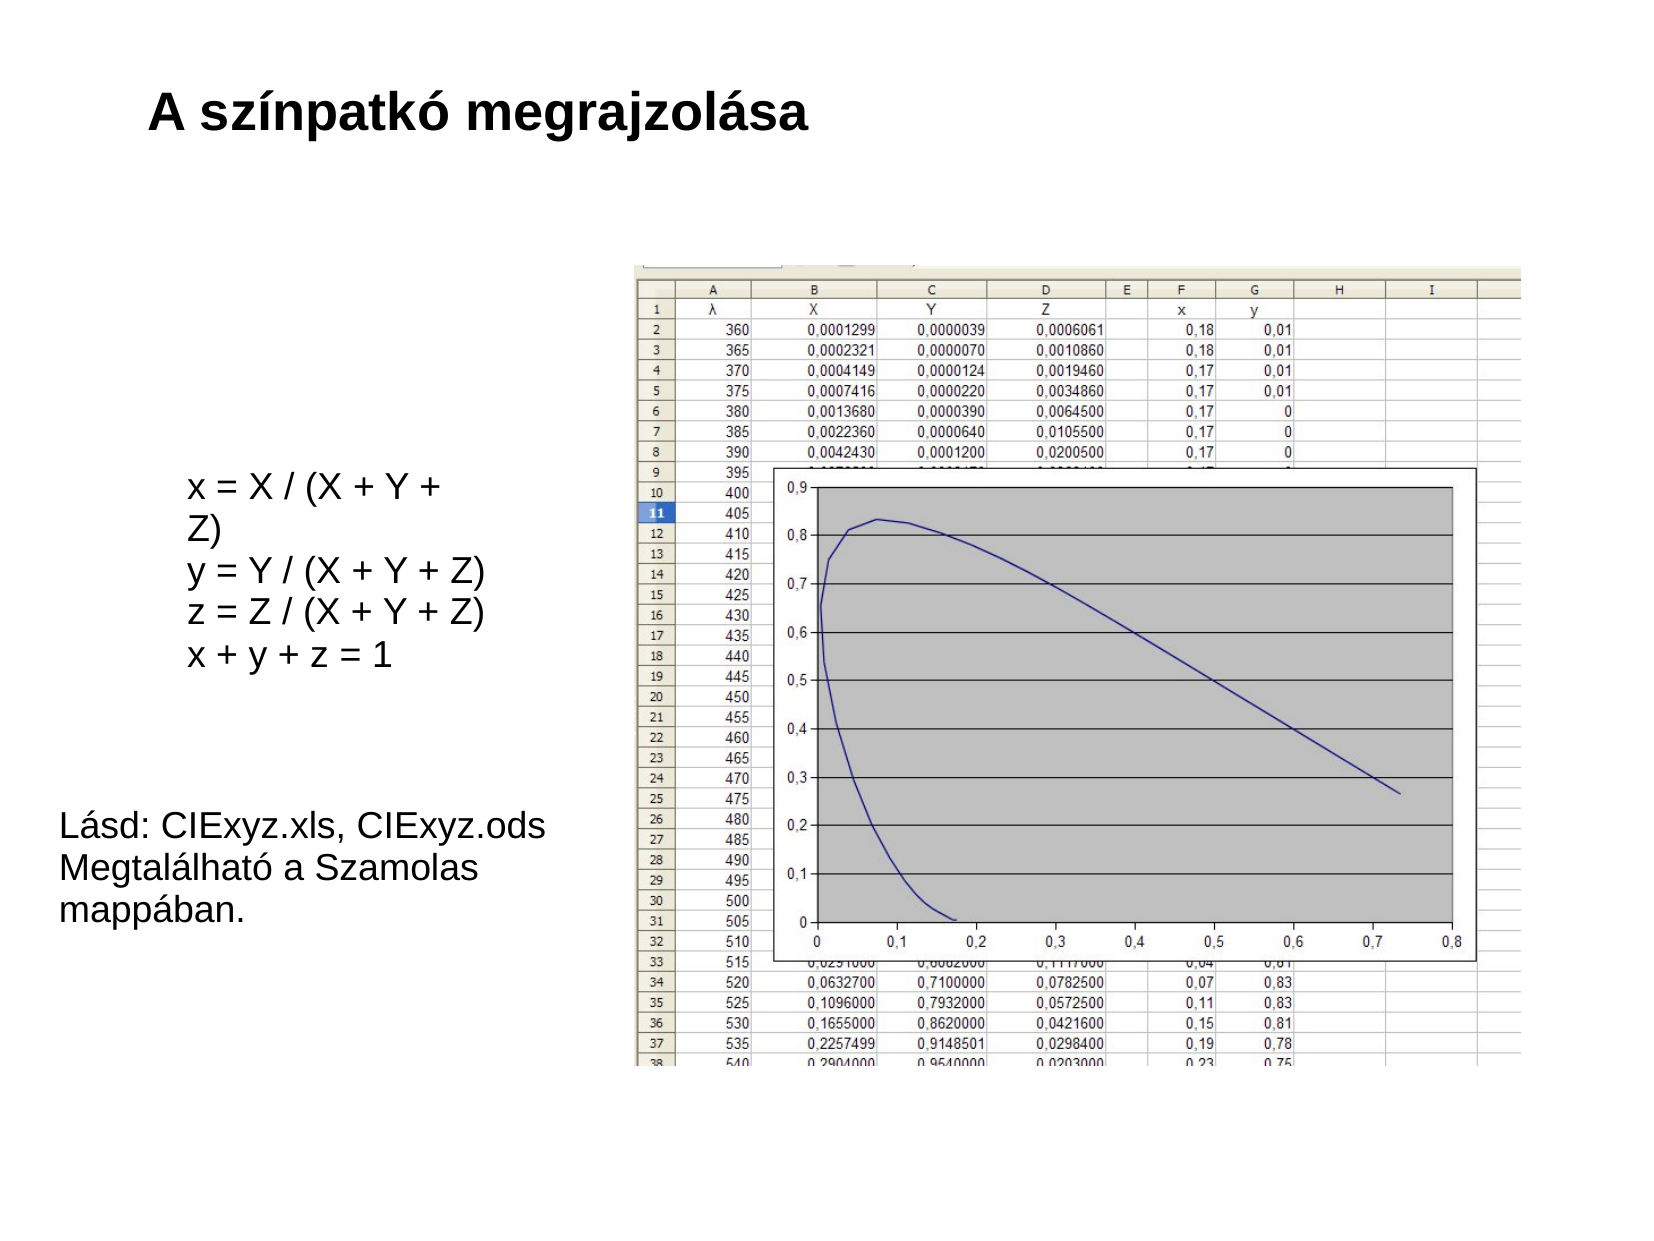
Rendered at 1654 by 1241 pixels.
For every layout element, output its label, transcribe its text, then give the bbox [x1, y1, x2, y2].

text_box Lásd: CIExyz.xls, CIExyz.ods Megtalálható a Szamolas mappában. [44, 797, 560, 939]
text_box A színpatkó megrajzolása [132, 73, 825, 151]
text_box x = X / (X + Y + Z) y = Y / (X + Y + Z) z = Z / (X + Y + Z) x + y + z = 1 [172, 457, 502, 641]
picture [634, 265, 1521, 1066]
